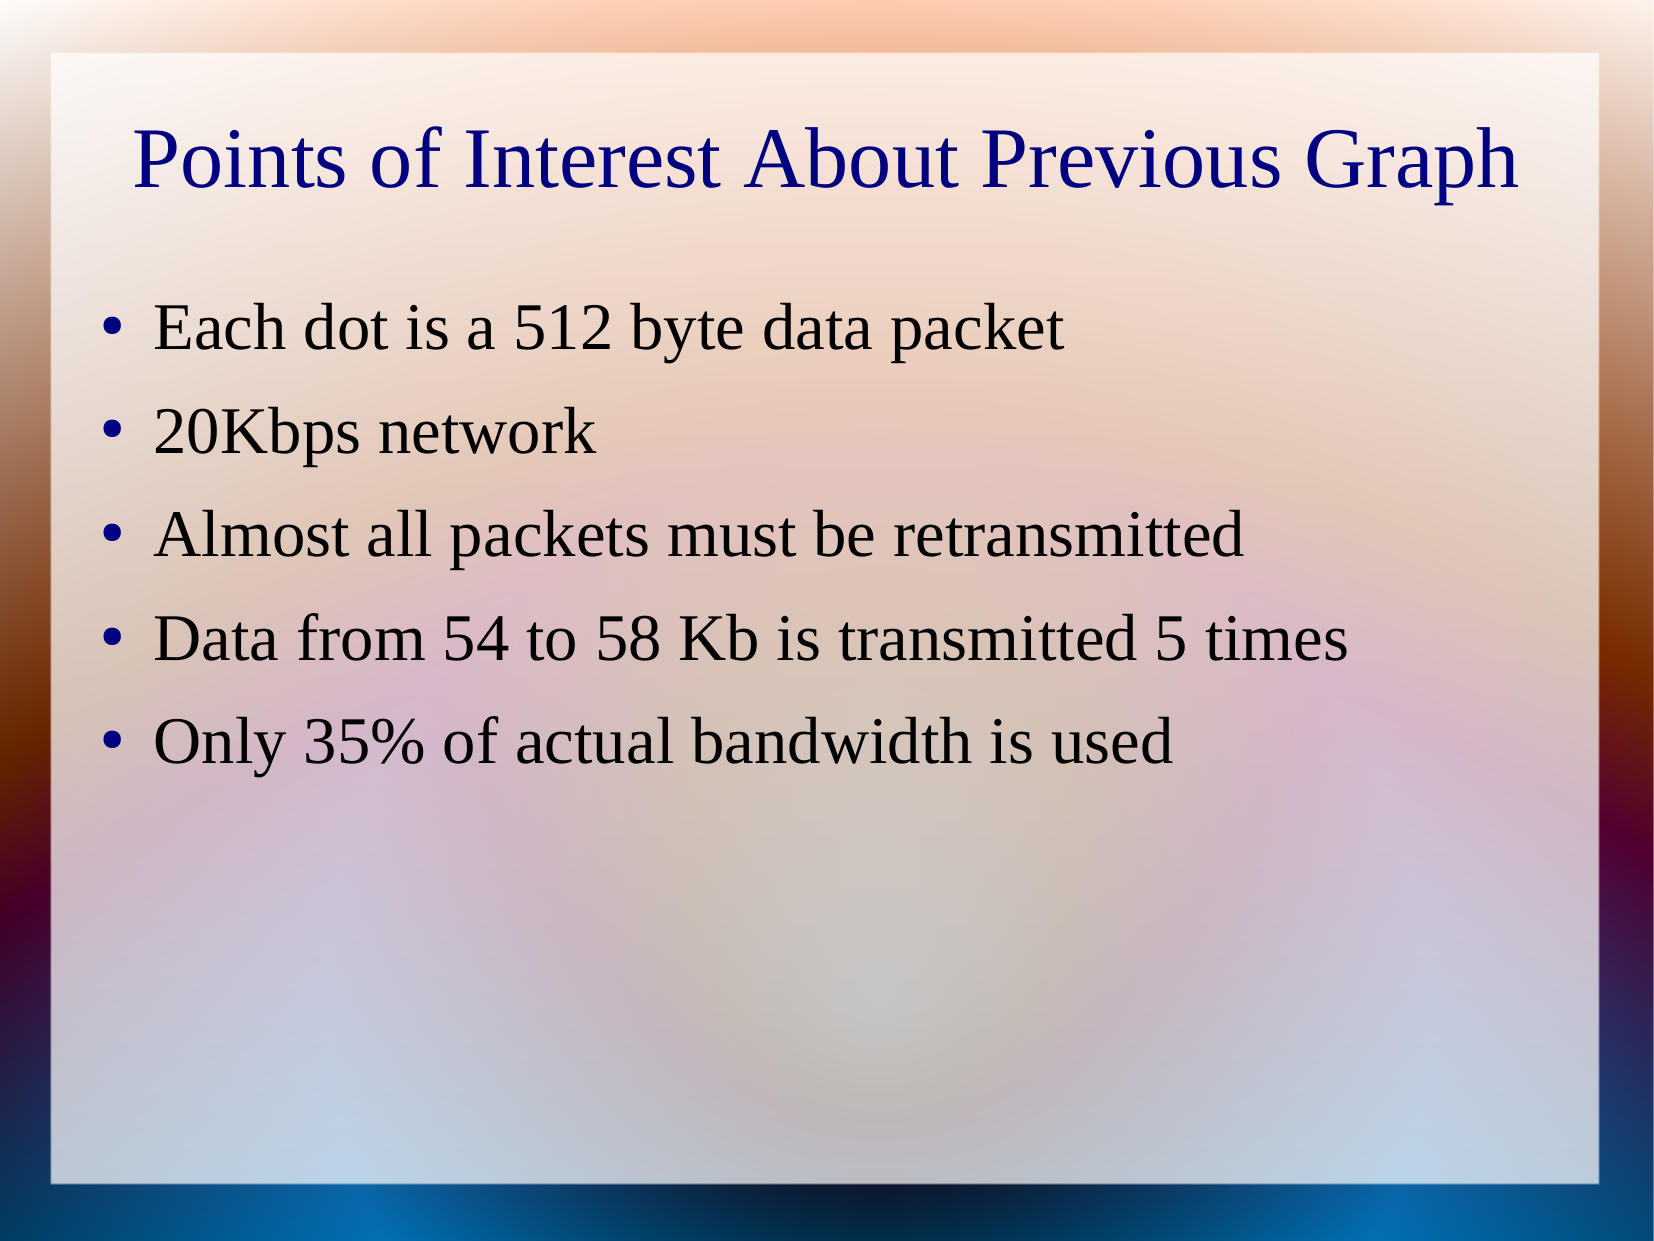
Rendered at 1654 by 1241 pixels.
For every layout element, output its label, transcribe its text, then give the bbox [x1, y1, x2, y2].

title Points of Interest About Previous Graph [82, 55, 1571, 263]
picture [0, 0, 1654, 1241]
list Each dot is a 512 byte data packet 20Kbps network Almost all packets must be retransmitted Data from 54 to 58 Kb is transmitted 5 times Only 35% of actual bandwidth is used [82, 290, 1571, 1034]
